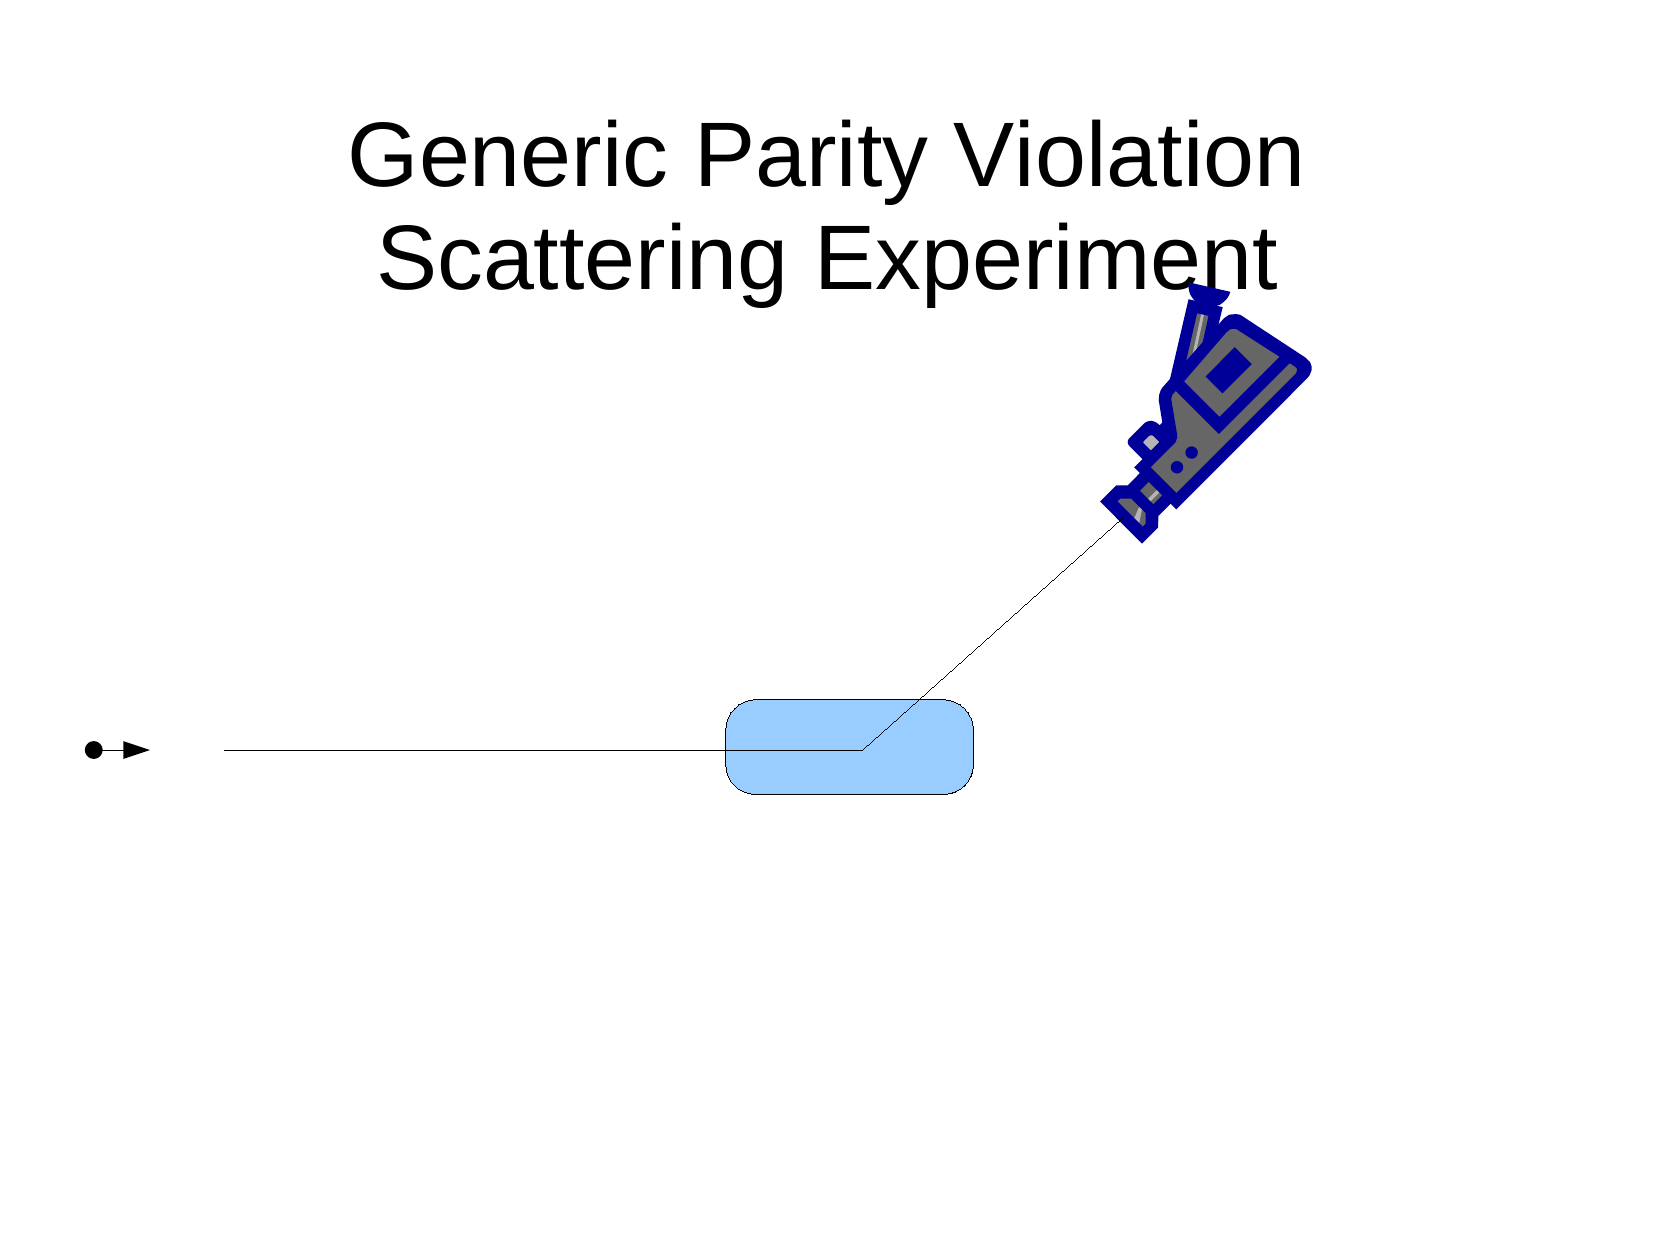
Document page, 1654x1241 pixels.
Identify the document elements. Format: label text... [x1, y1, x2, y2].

picture [1033, 259, 1320, 545]
text_box [725, 699, 974, 795]
title Generic Parity Violation Scattering Experiment [121, 70, 1534, 343]
